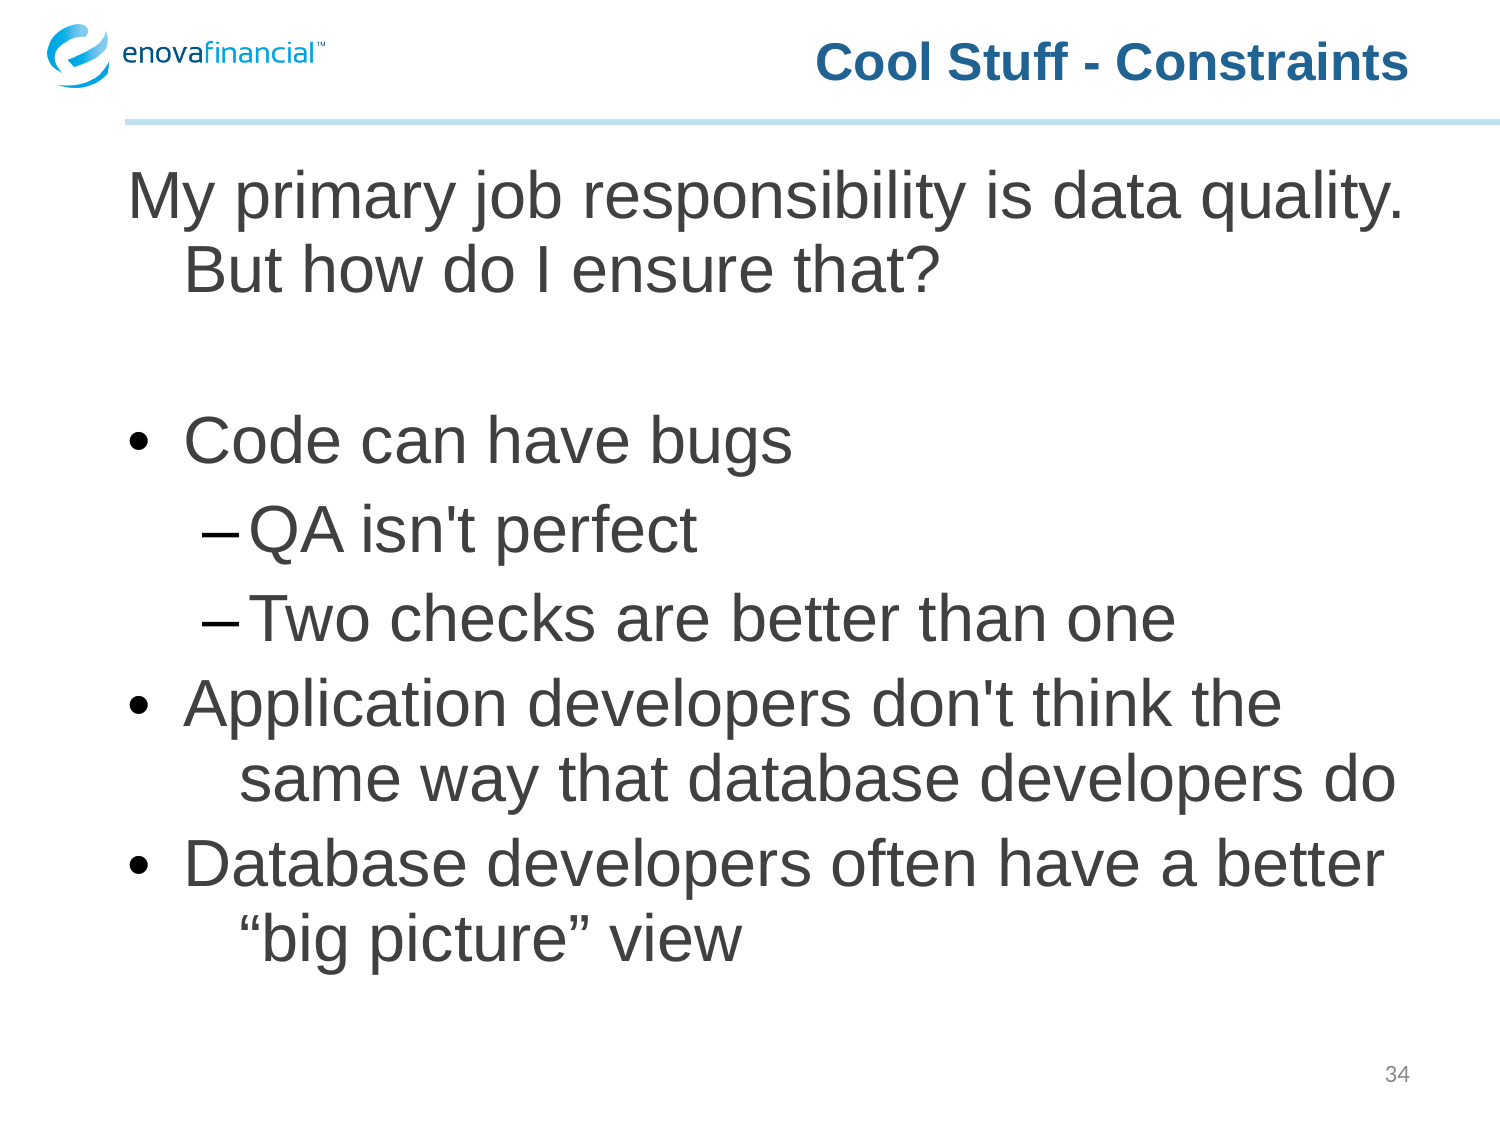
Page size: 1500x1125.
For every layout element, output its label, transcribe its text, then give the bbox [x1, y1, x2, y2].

list My primary job responsibility is data quality. But how do I ensure that? Code can have bugs QA isn't perfect Two checks are better than one Application developers don't think the same way that database developers do Database developers often have a better “big picture” view [112, 149, 1425, 1051]
picture [47, 24, 325, 88]
picture [125, 119, 1500, 125]
text_box 30 [1074, 1042, 1426, 1103]
list Cool Stuff - Constraints [337, 24, 1426, 100]
